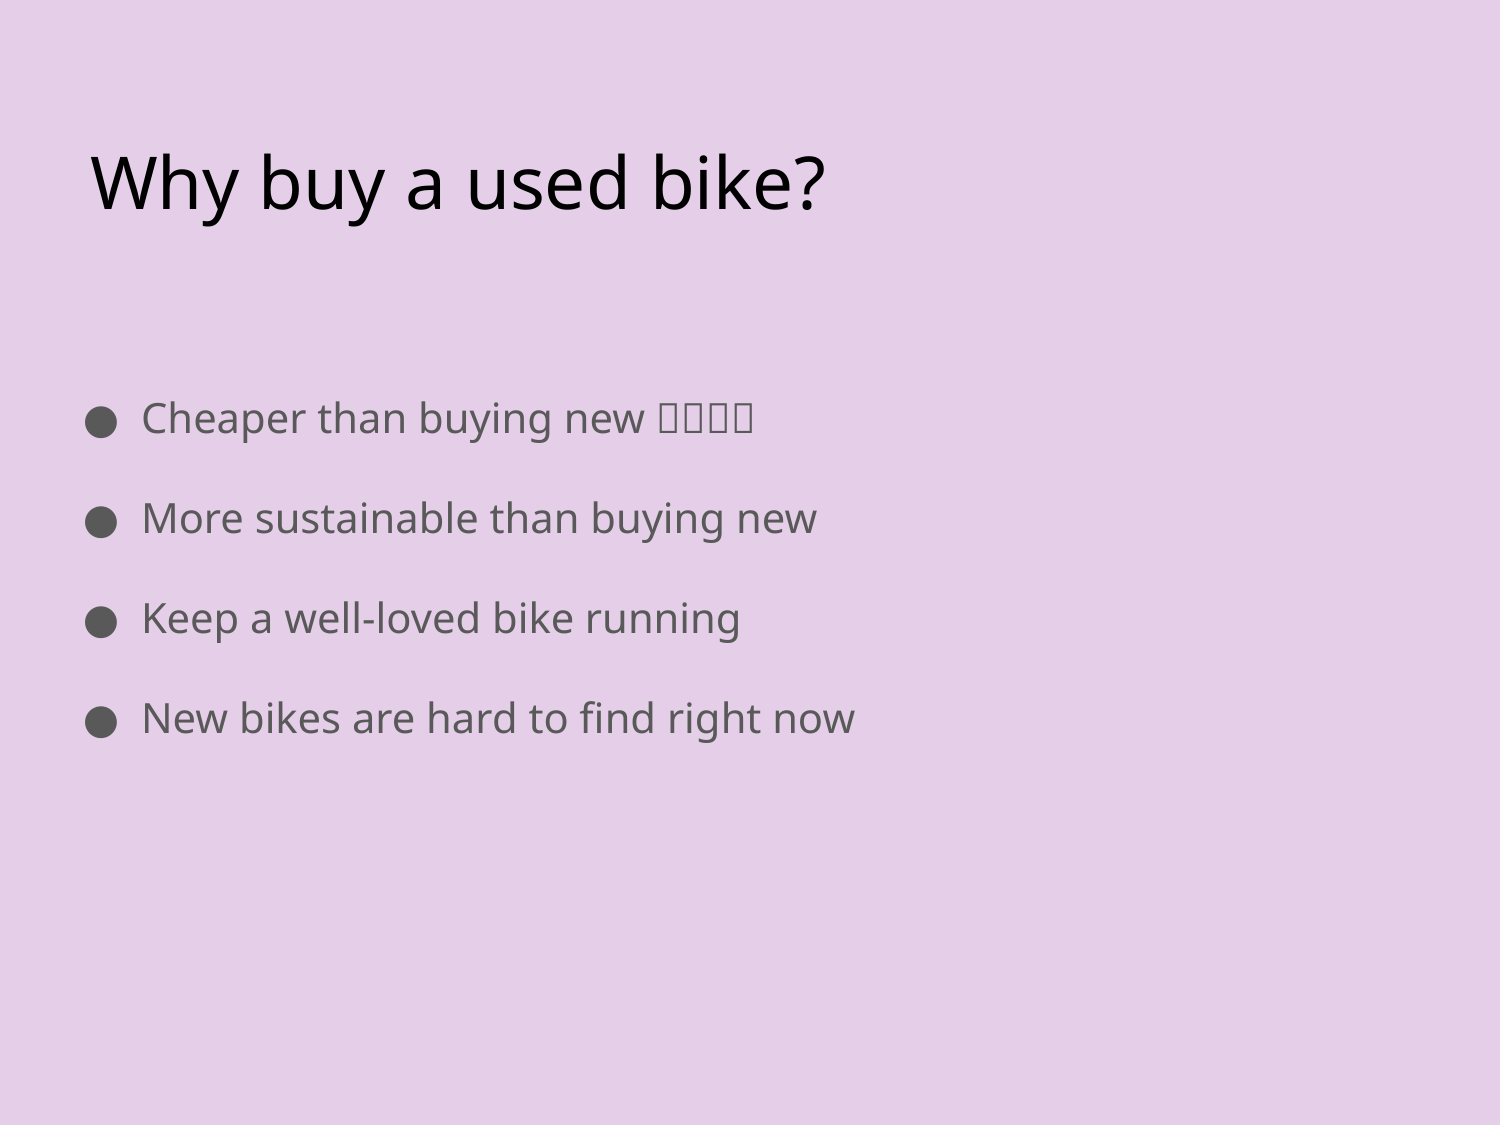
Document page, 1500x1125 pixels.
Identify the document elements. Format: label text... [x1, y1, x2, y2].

list Cheaper than buying new 🤑🤑🤑🤑 More sustainable than buying new Keep a well-loved bike running New bikes are hard to find right now [51, 252, 1449, 1000]
title Why buy a used bike? [75, 121, 1329, 233]
